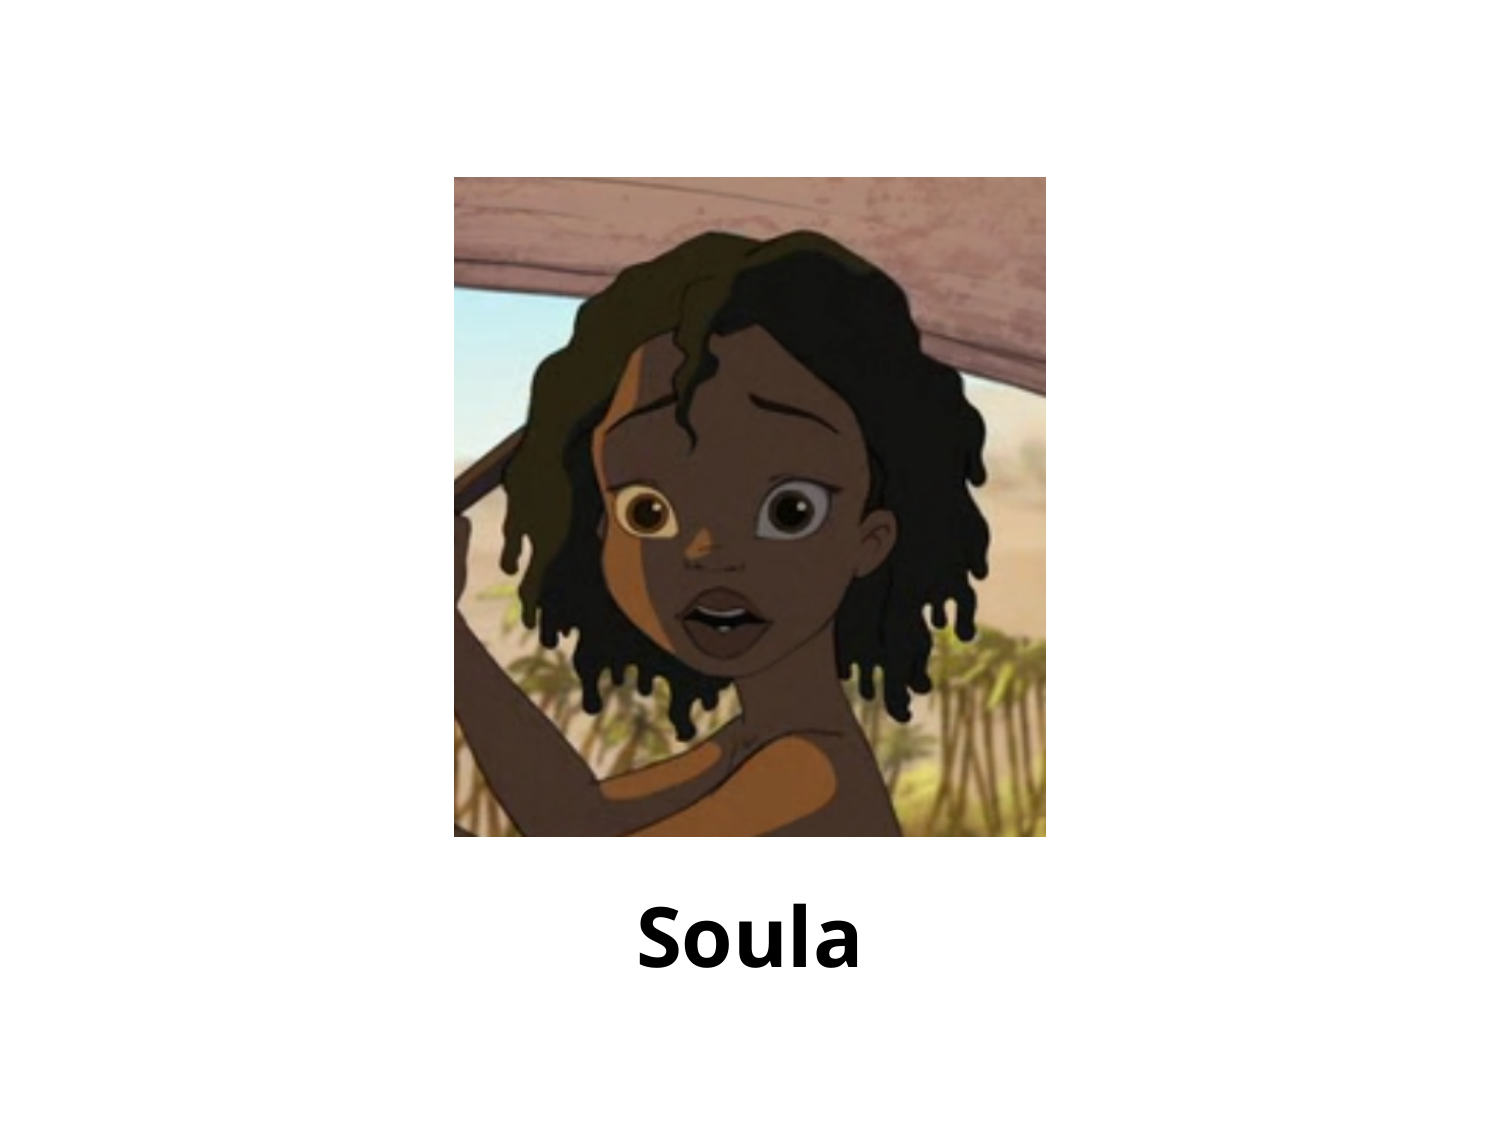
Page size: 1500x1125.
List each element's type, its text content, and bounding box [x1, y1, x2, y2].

picture [454, 177, 1046, 837]
text_box Soula [0, 876, 1500, 992]
